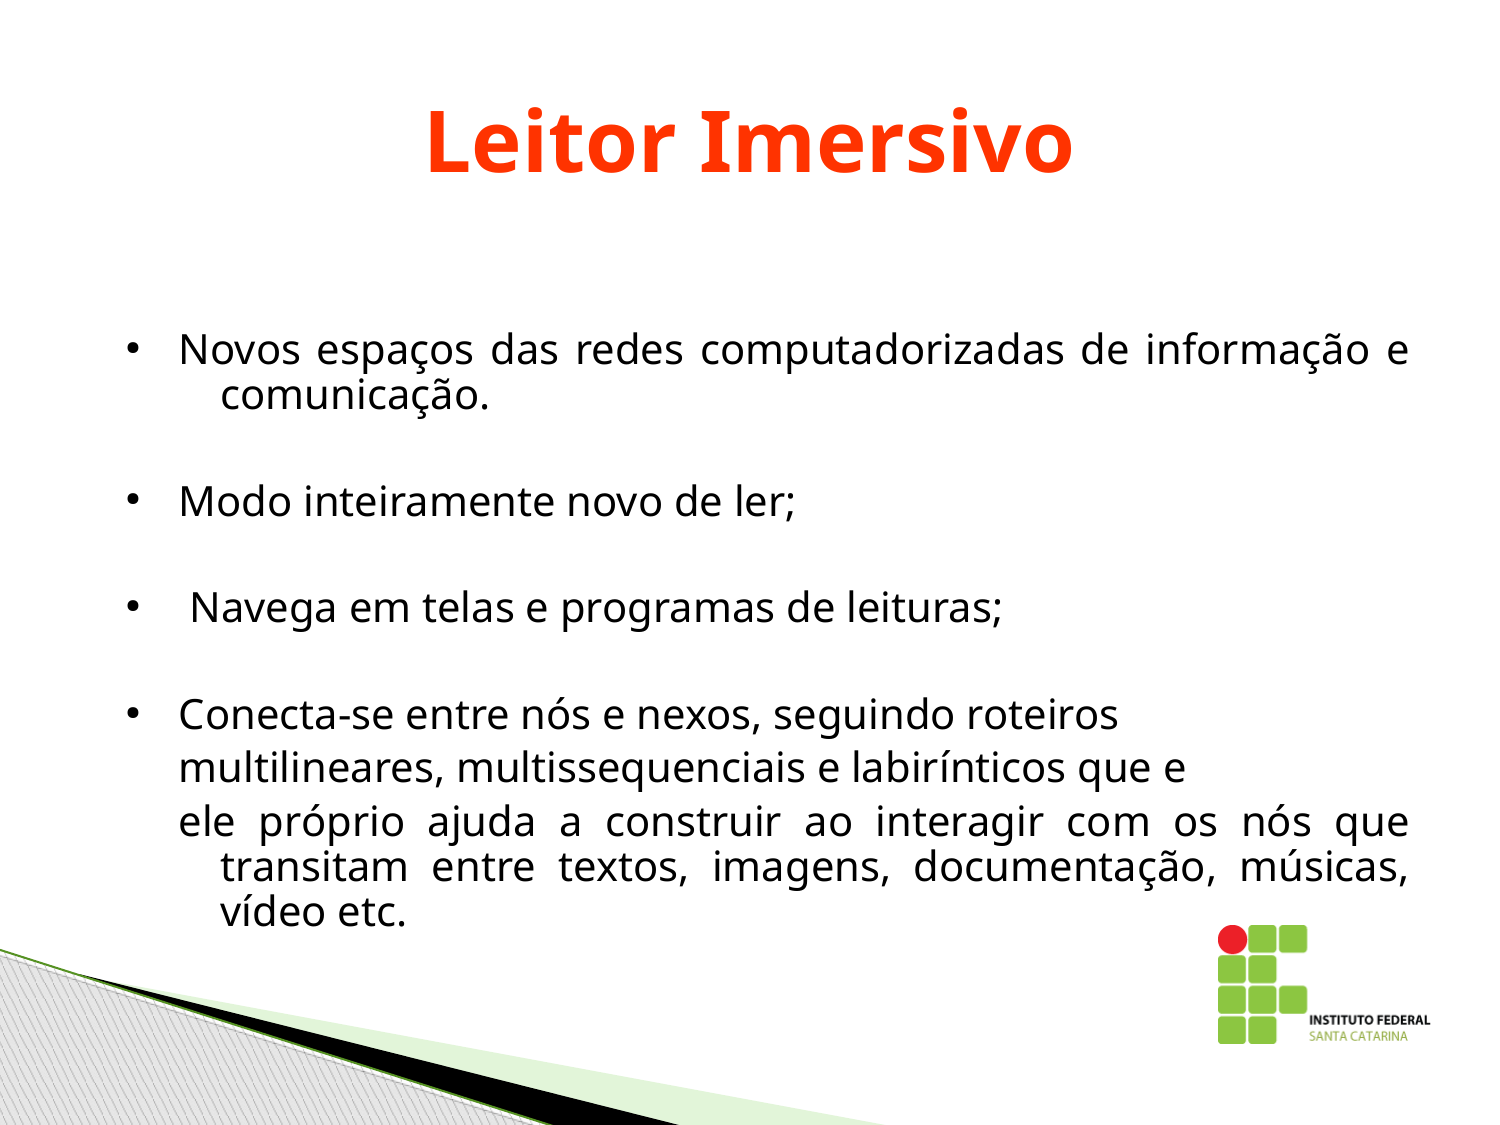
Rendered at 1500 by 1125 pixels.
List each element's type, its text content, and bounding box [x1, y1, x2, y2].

picture [1218, 925, 1431, 1044]
list Novos espaços das redes computadorizadas de informação e comunicação. Modo inteiramente novo de ler; Navega em telas e programas de leituras; Conecta-se entre nós e nexos, seguindo roteiros multilineares, multissequenciais e labirínticos que e ele próprio ajuda a construir ao interagir com os nós que transitam entre textos, imagens, documentação, músicas, vídeo etc. [75, 243, 1425, 986]
title Leitor Imersivo [75, 45, 1425, 233]
